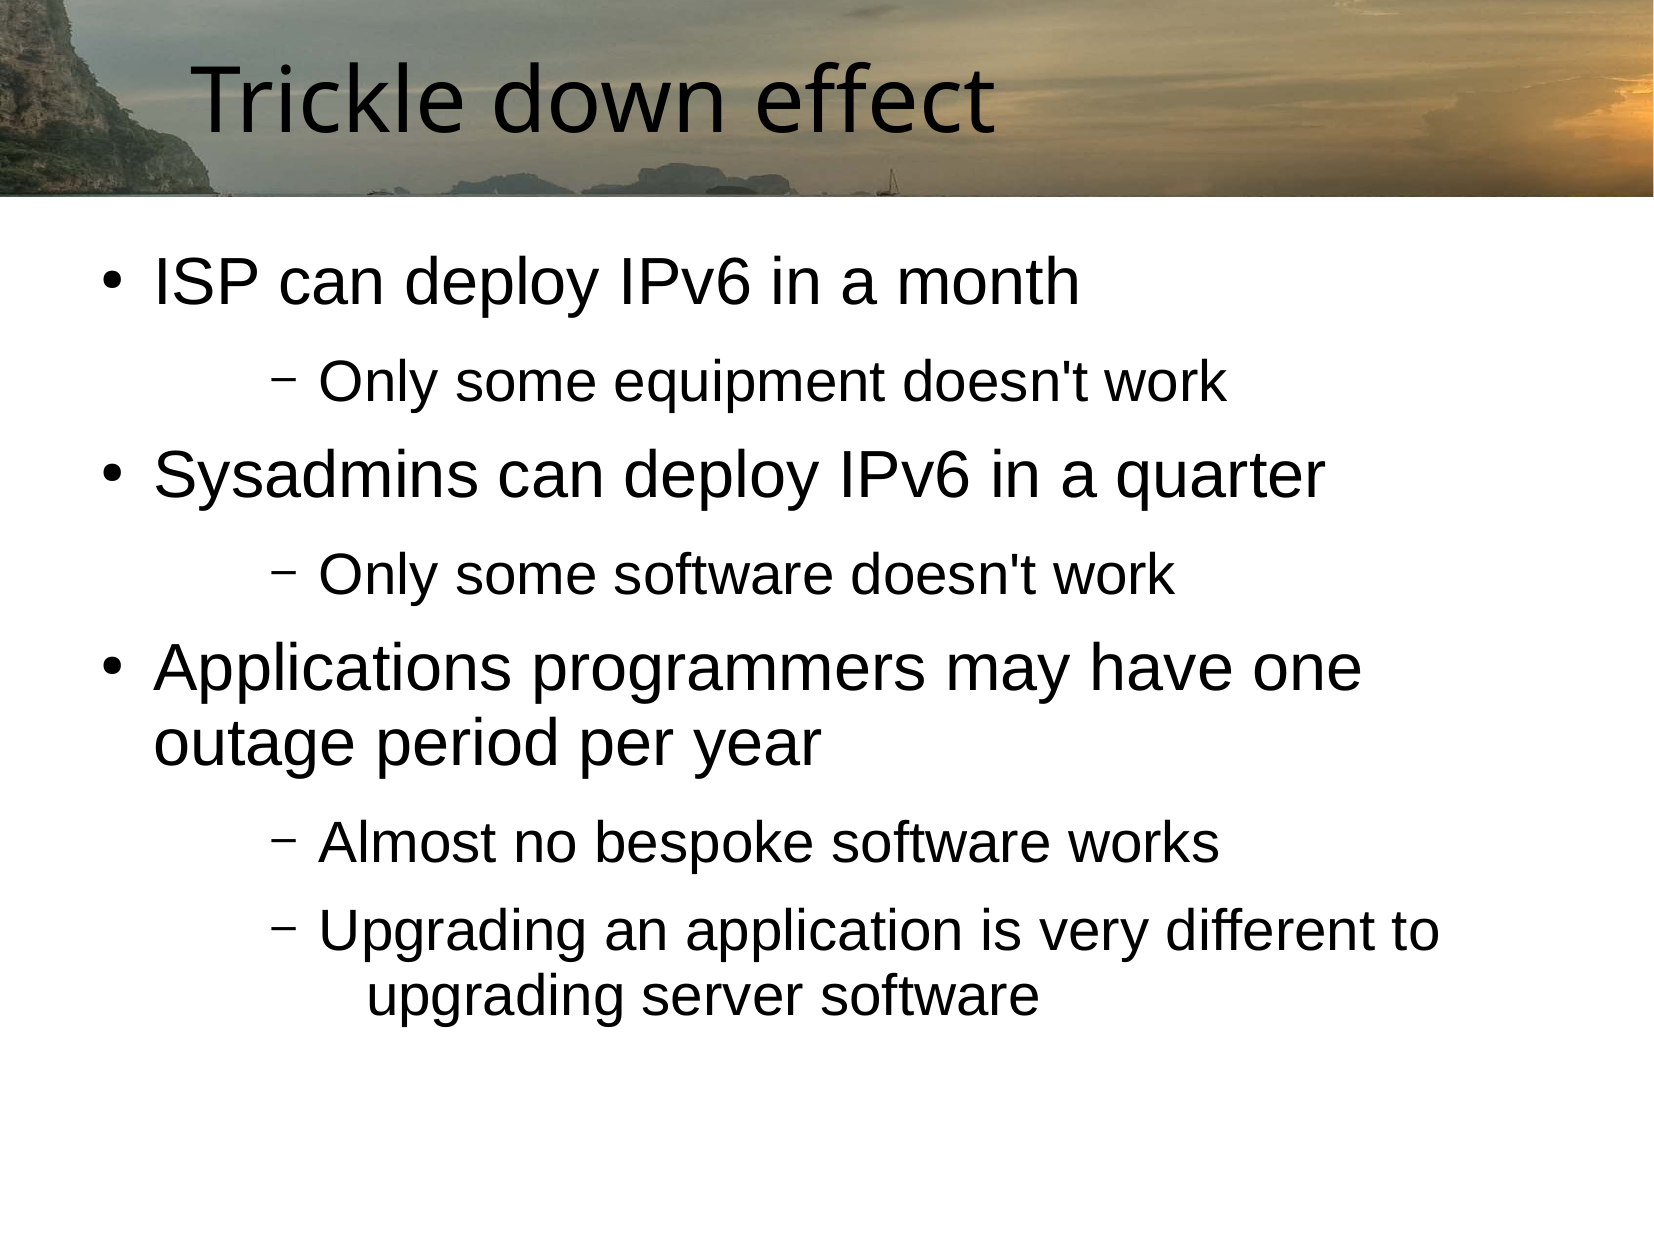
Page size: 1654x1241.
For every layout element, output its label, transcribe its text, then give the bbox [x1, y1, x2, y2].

picture [0, 0, 1654, 197]
list ISP can deploy IPv6 in a month Only some equipment doesn't work Sysadmins can deploy IPv6 in a quarter Only some software doesn't work Applications programmers may have one outage period per year Almost no bespoke software works Upgrading an application is very different to upgrading server software [82, 244, 1571, 1210]
title Trickle down effect [190, 7, 1571, 186]
